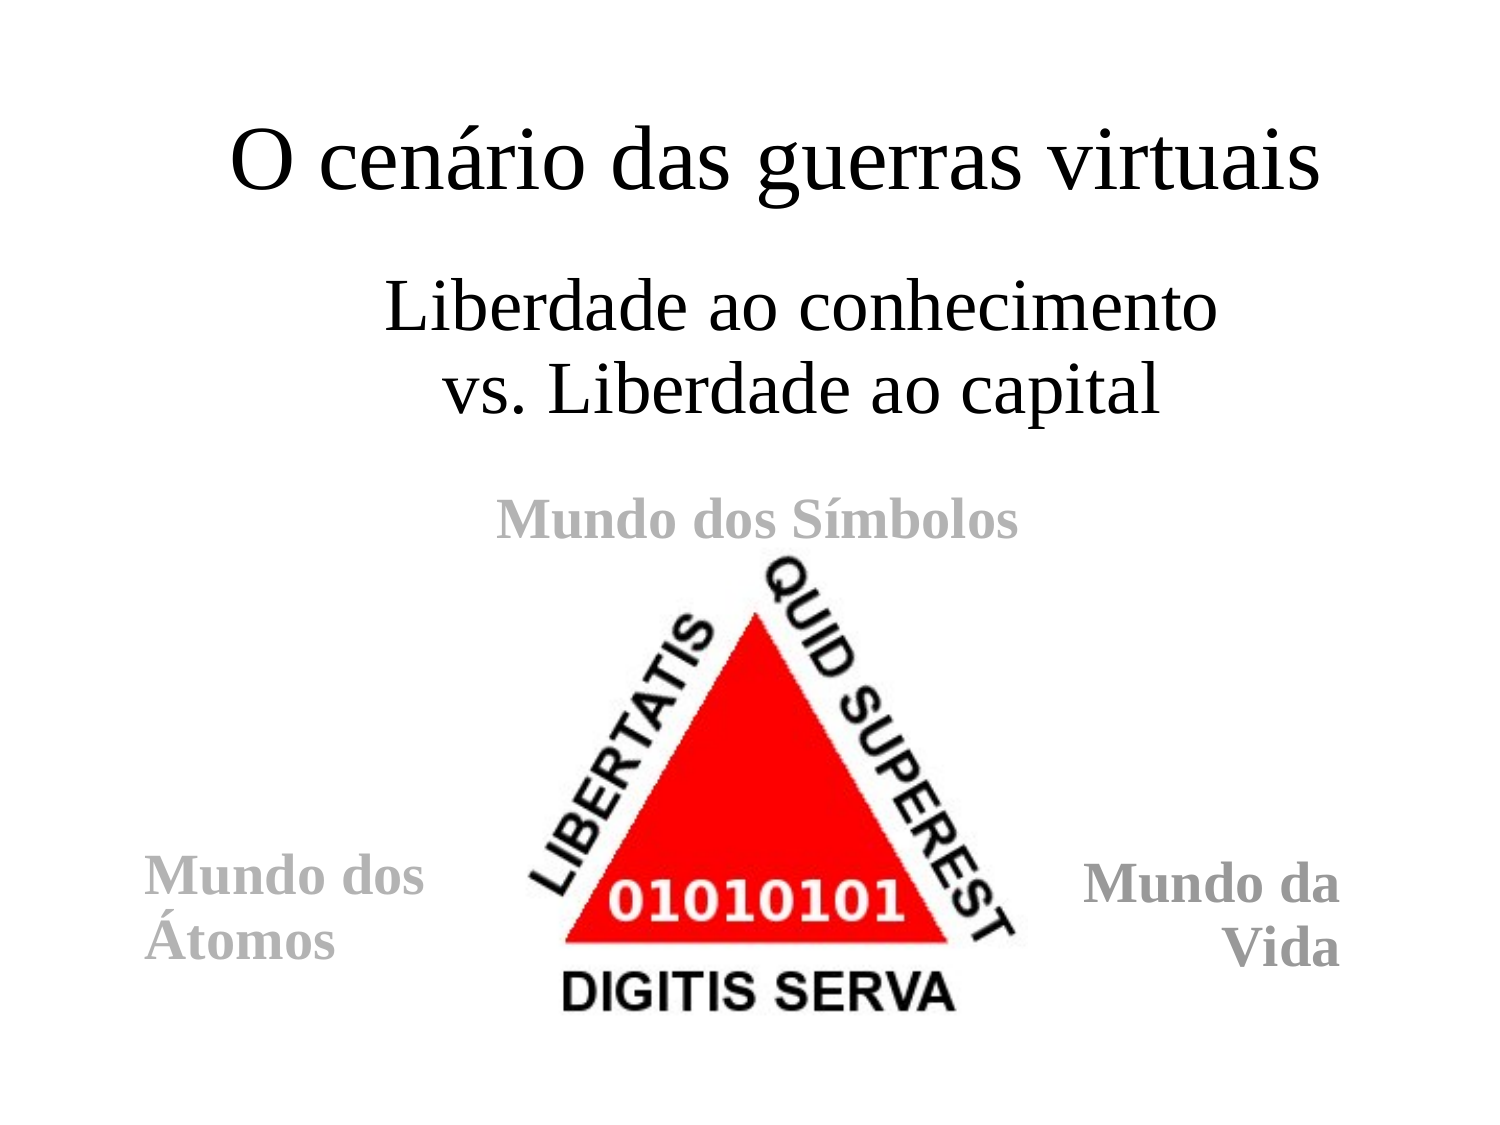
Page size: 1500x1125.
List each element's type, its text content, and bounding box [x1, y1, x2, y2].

picture [493, 564, 1028, 1049]
text_box Mundo dos Símbolos [481, 478, 1035, 564]
text_box Mundo da Vida [1068, 842, 1357, 998]
text_box Liberdade ao conhecimento vs. Liberdade ao capital [384, 263, 1222, 432]
title O cenário das guerras virtuais [138, 65, 1414, 253]
text_box Mundo dos Átomos [129, 834, 456, 990]
